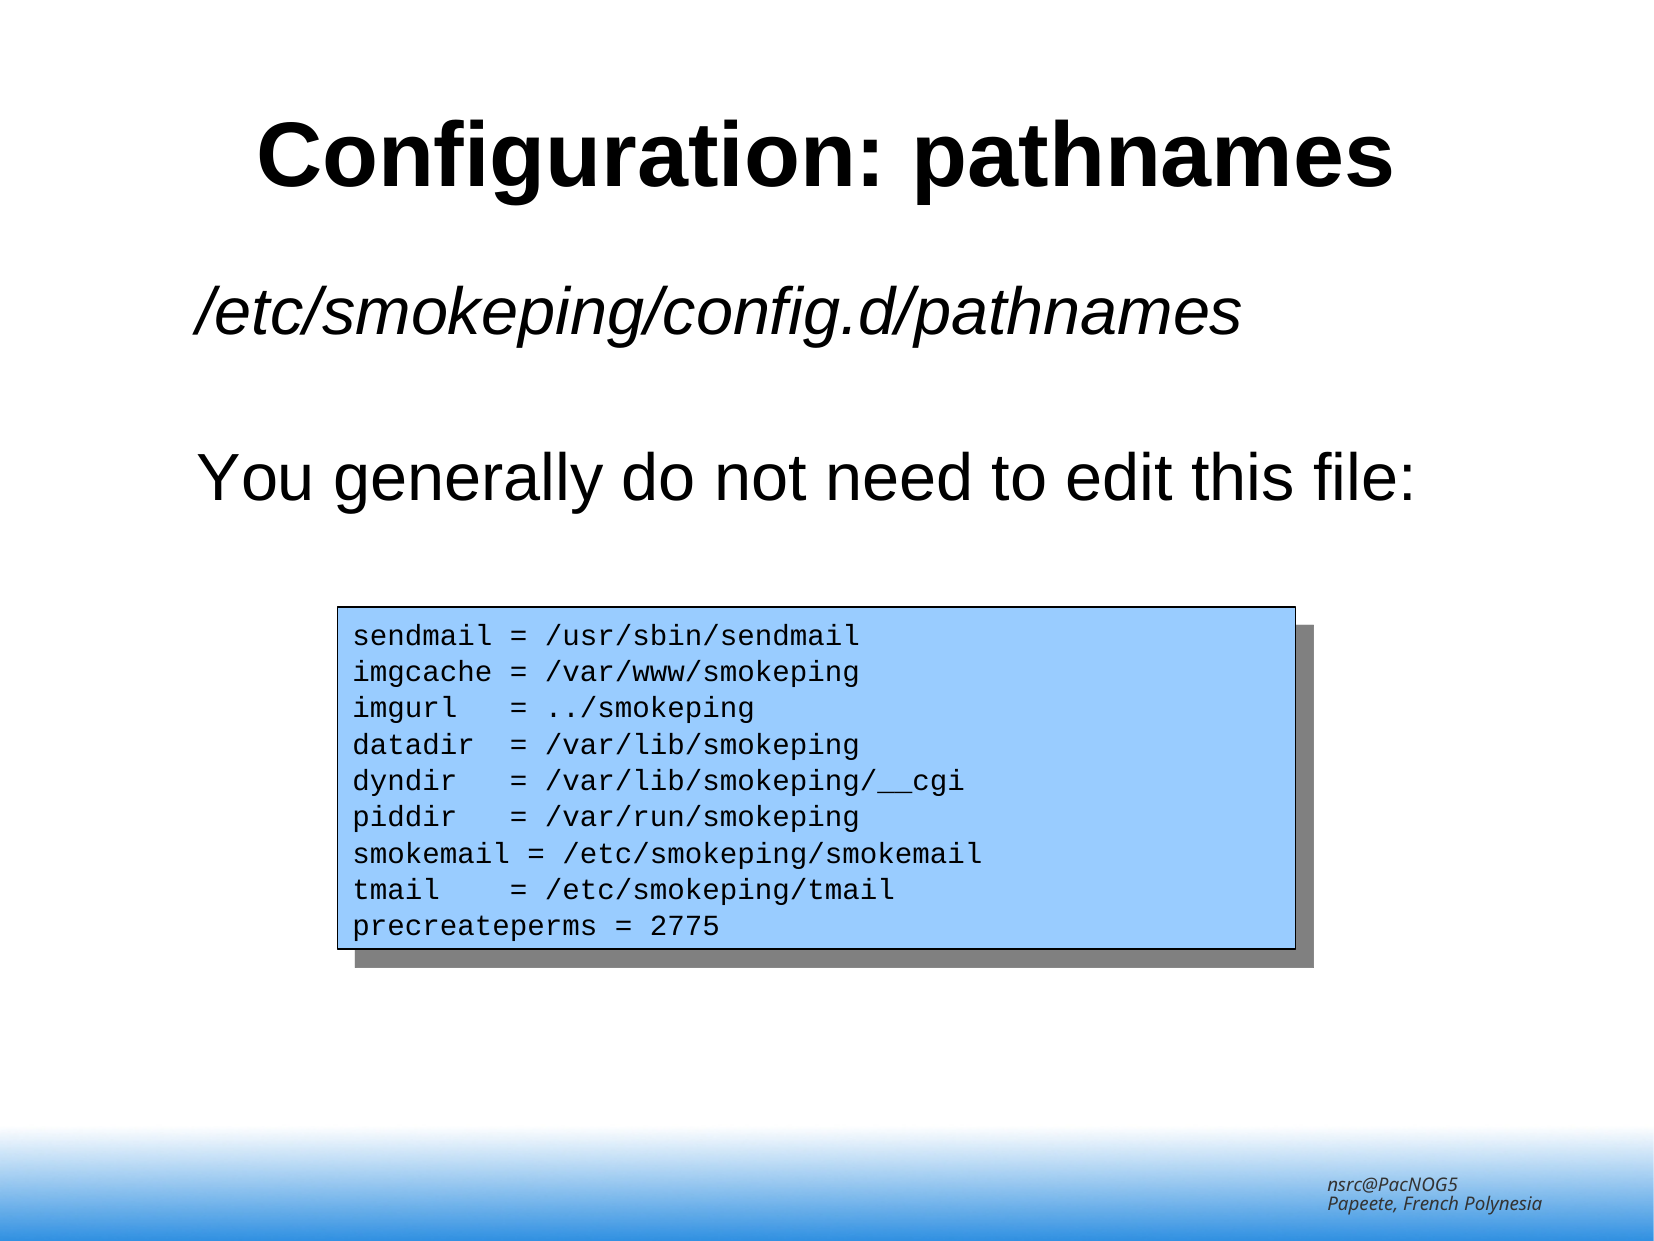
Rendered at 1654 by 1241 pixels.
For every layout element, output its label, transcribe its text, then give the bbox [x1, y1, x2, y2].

title Configuration: pathnames [82, 49, 1571, 257]
text_box /etc/smokeping/config.d/pathnames You generally do not need to edit this file: [181, 257, 1438, 522]
picture [0, 1124, 1654, 1241]
text_box sendmail = /usr/sbin/sendmail imgcache = /var/www/smokeping imgurl = ../smokeping datadir = /var/lib/smokeping dyndir = /var/lib/smokeping/__cgi piddir = /var/run/smokeping smokemail = /etc/smokeping/smokemail tmail = /etc/smokeping/tmail precreateperms = 2775 [337, 607, 1296, 950]
